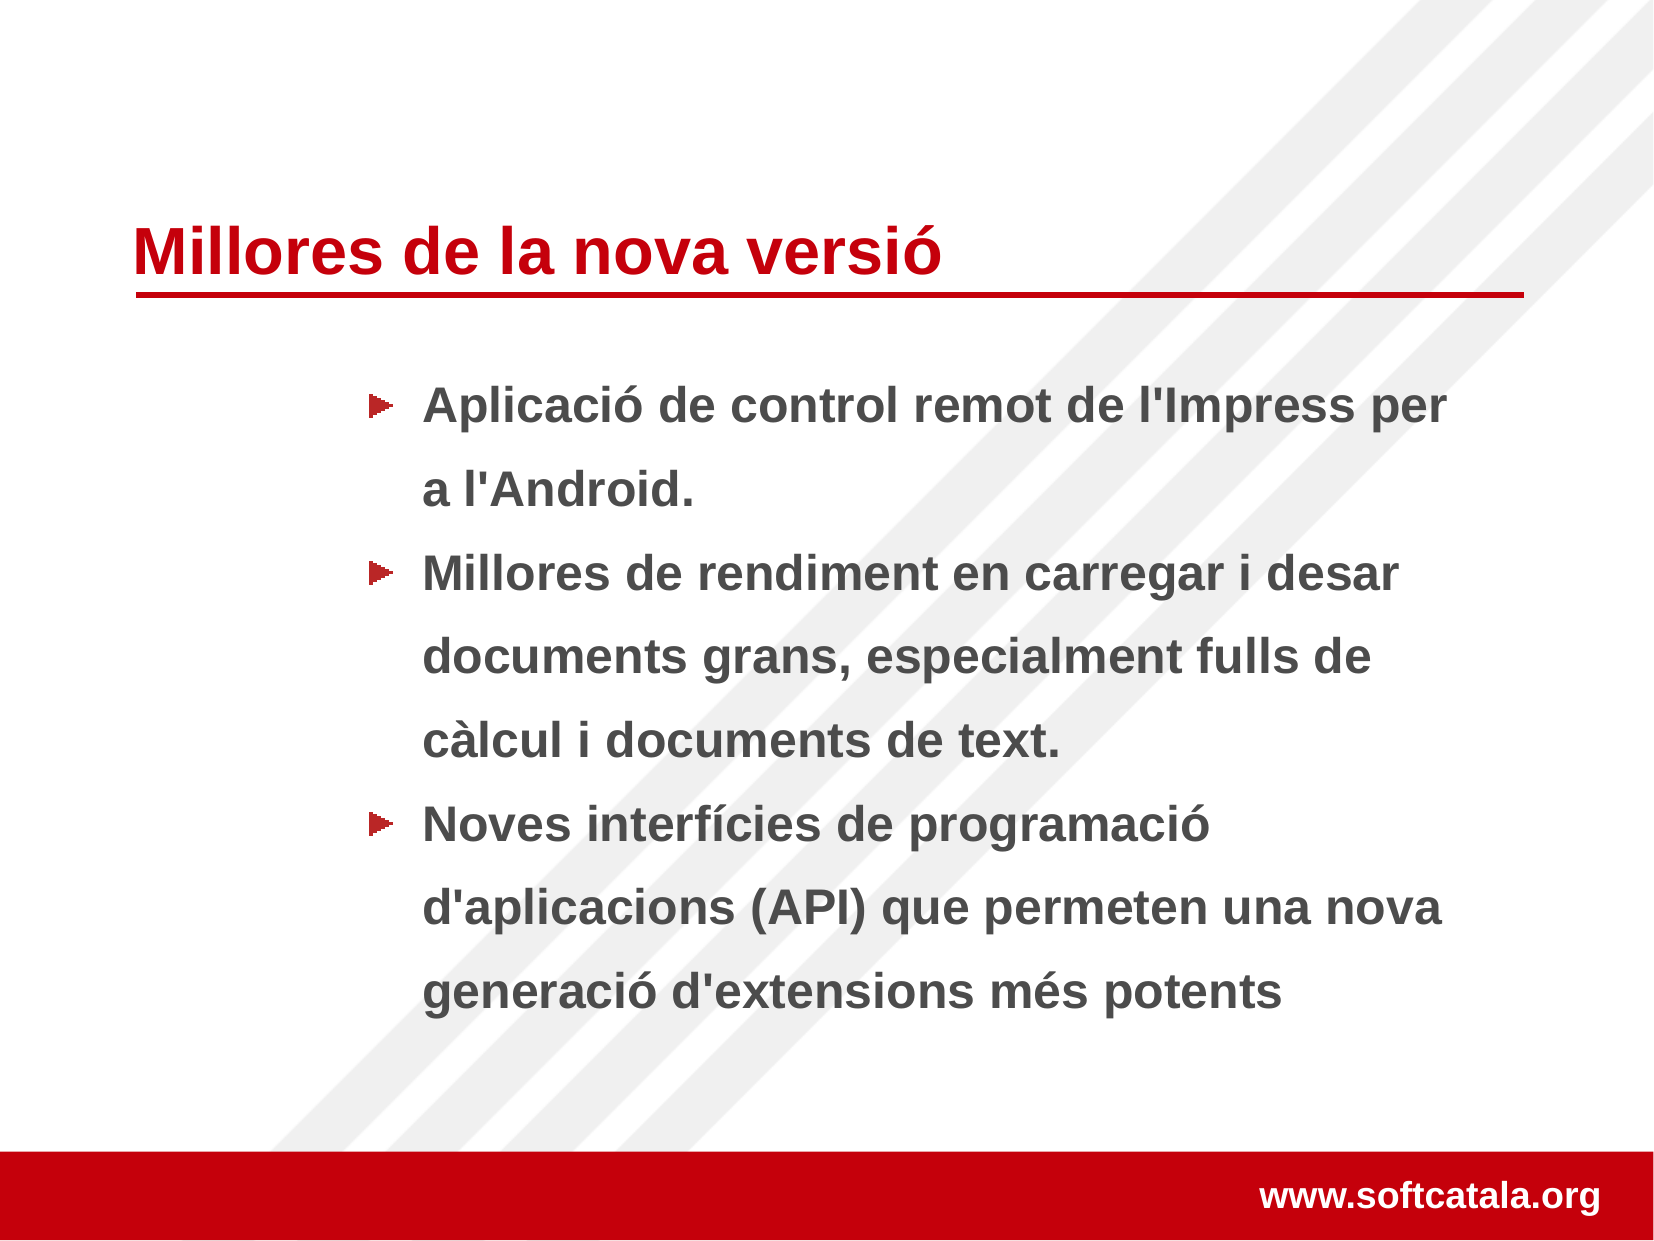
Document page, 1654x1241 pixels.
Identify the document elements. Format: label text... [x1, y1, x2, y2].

text_box Aplicació de control remot de l'Impress per a l'Android. Millores de rendiment en carregar i desar documents grans, especialment fulls de càlcul i documents de text. Noves interfícies de programació d'aplicacions (API) que permeten una nova generació d'extensions més potents [118, 342, 1501, 1151]
text_box Millores de la nova versió [118, 206, 1501, 297]
text_box www.softcatala.org [0, 1151, 1654, 1241]
picture [0, 0, 1654, 1151]
